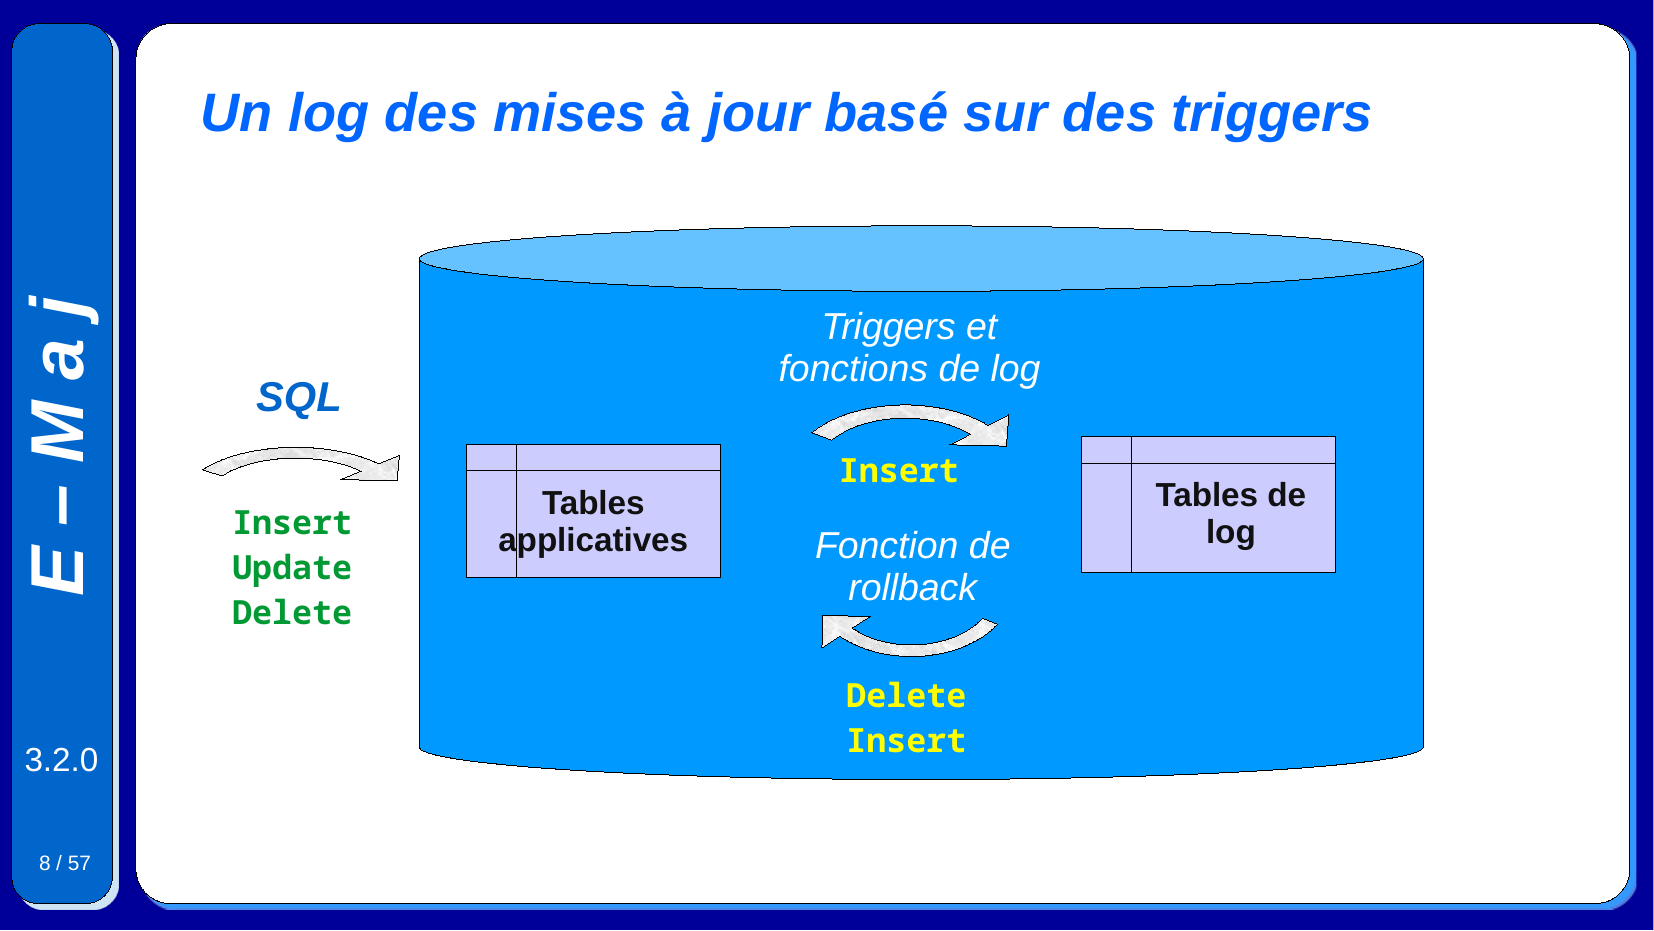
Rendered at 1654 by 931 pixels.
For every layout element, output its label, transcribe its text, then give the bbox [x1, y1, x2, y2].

text_box [202, 447, 400, 481]
text_box [419, 260, 1424, 780]
text_box Delete Insert [802, 664, 1010, 759]
text_box Tables applicatives [448, 476, 739, 569]
text_box Insert Update Delete [183, 491, 402, 626]
title Un log des mises à jour basé sur des triggers [200, 34, 1575, 191]
text_box Fonction de rollback [755, 516, 1070, 616]
text_box Tables de log [1138, 468, 1323, 561]
text_box Triggers et fonctions de log [761, 298, 1058, 398]
text_box Insert [817, 439, 981, 494]
text_box SQL [194, 366, 404, 428]
